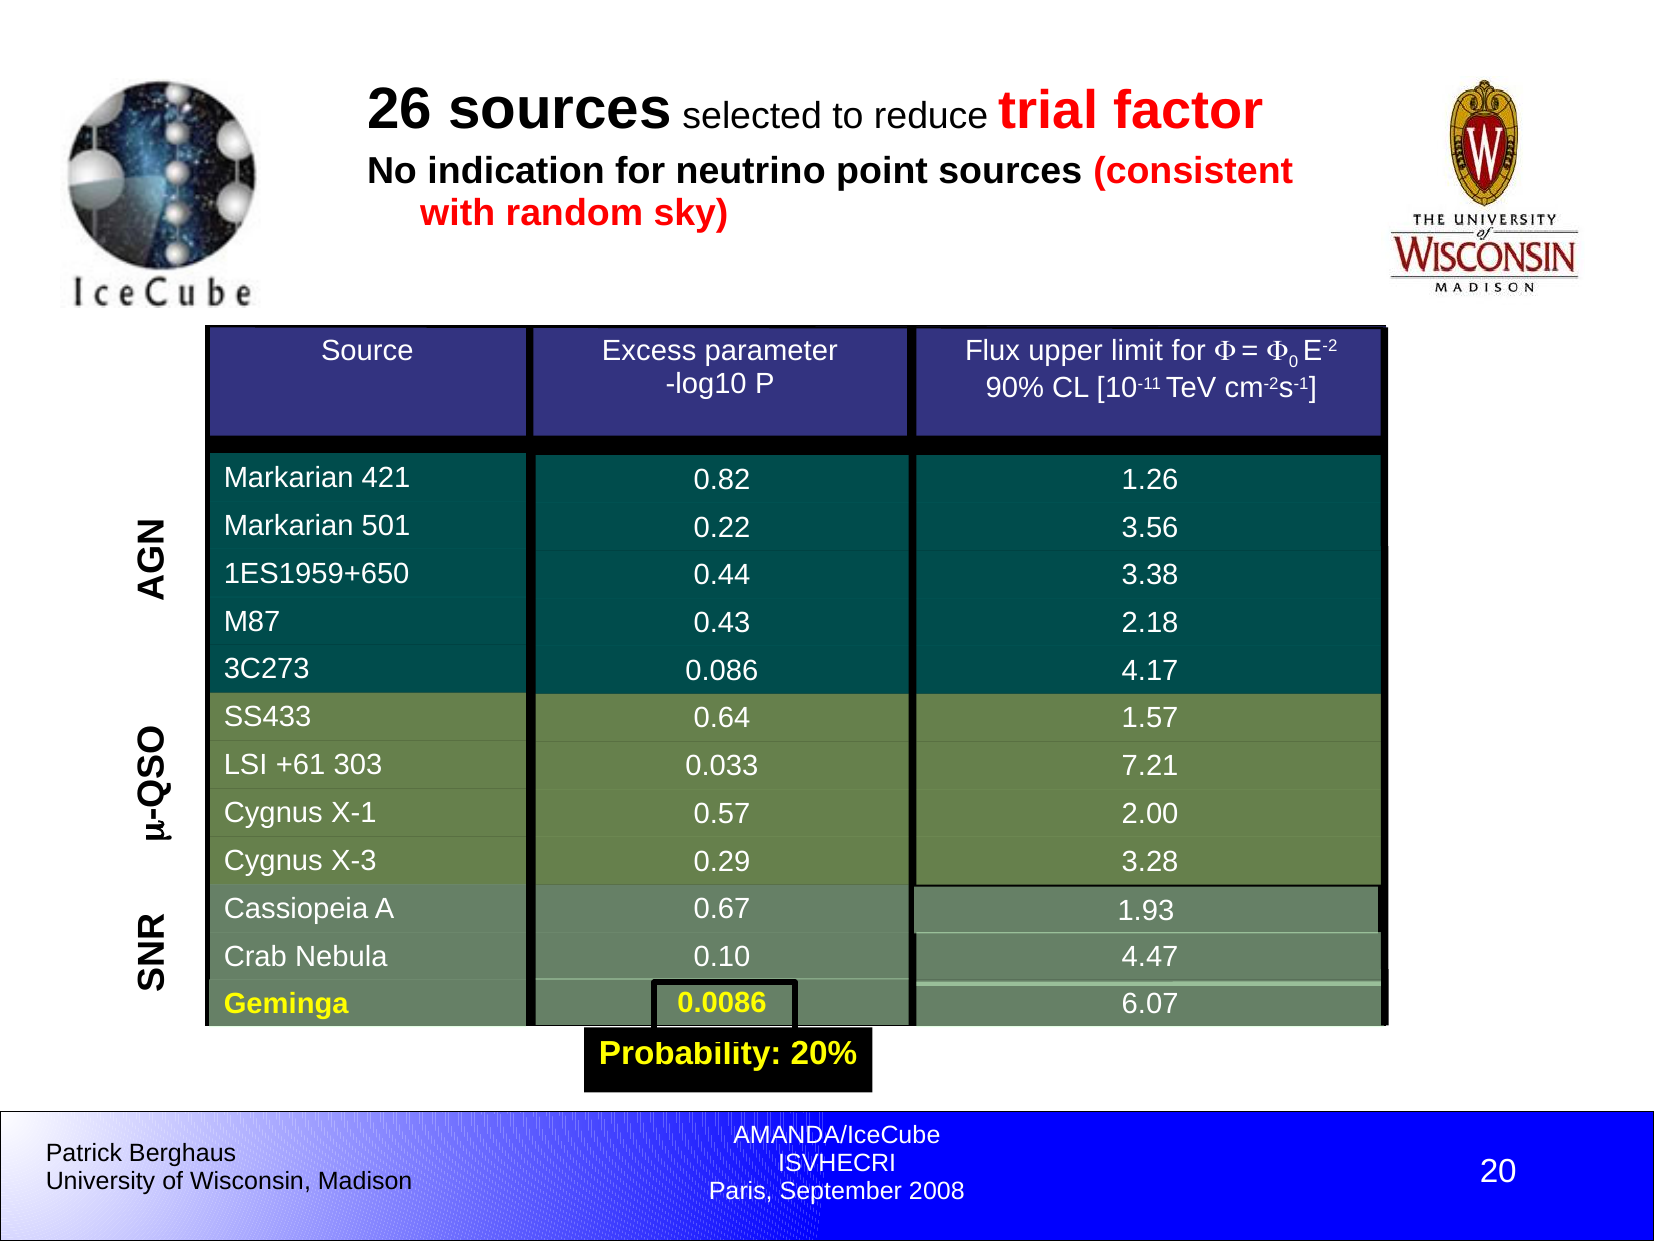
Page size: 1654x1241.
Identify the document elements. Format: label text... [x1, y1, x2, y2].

list 26 sources selected to reduce trial factor No indication for neutrino point sources (consistent with random sky) [334, 67, 1336, 294]
text_box SNR [151, 974, 159, 984]
list 3.56 [916, 517, 1380, 565]
list 3.38 [916, 565, 1380, 613]
list 0.57 [535, 804, 909, 852]
list Geminga [209, 979, 526, 1042]
list 1.93 [914, 886, 1378, 955]
list Cygnus X-3 [210, 836, 526, 899]
list 0.0086 [657, 985, 792, 1027]
list 0.43 [535, 613, 909, 661]
list 0.0086 [535, 978, 909, 1047]
list 6.07 [916, 979, 1384, 1042]
list 0.10 [535, 932, 909, 978]
list 0.44 [535, 565, 909, 613]
picture [60, 78, 263, 308]
list 0.033 [535, 756, 909, 804]
text_box m-QSO [124, 710, 174, 896]
list Markarian 421 [210, 453, 526, 516]
list LSI +61 303 [210, 755, 526, 788]
list 0.29 [535, 852, 909, 899]
list 2.18 [916, 613, 1380, 661]
list 0.67 [535, 899, 909, 932]
text_box [909, 982, 916, 1026]
list 0.22 [535, 517, 909, 565]
text_box [526, 982, 535, 1026]
text_box [205, 325, 209, 1026]
text_box Probability: 20% [657, 1027, 792, 1036]
list 0.64 [535, 708, 909, 756]
list M87 [210, 596, 526, 644]
list 4.17 [916, 661, 1380, 708]
list 4.47 [916, 932, 1381, 979]
list 1.26 [916, 455, 1380, 517]
list Crab Nebula [210, 932, 526, 979]
list Source [210, 328, 526, 436]
list Flux upper limit for  = 0 E-2 90% CL [10-11 TeV cm-2s-1] [916, 329, 1380, 440]
text_box SNR [129, 899, 170, 984]
list Cygnus X-1 [210, 788, 526, 836]
text_box AGN [129, 503, 190, 606]
list 0.086 [535, 661, 909, 708]
list 3.28 [916, 852, 1380, 899]
picture [1381, 76, 1585, 310]
text_box [210, 328, 1380, 979]
list 2.00 [916, 804, 1380, 852]
list 7.21 [916, 756, 1380, 804]
list Markarian 501 [210, 516, 526, 589]
list Excess parameter -log10 P [533, 328, 907, 444]
list 0.82 [535, 455, 909, 517]
list 1ES1959+650 [210, 589, 526, 596]
text_box Probability: 20% [584, 1027, 872, 1093]
list 3C273 [210, 644, 526, 692]
list 1.57 [916, 708, 1380, 756]
list SS433 [210, 692, 526, 755]
list Cassiopeia A [210, 899, 526, 932]
